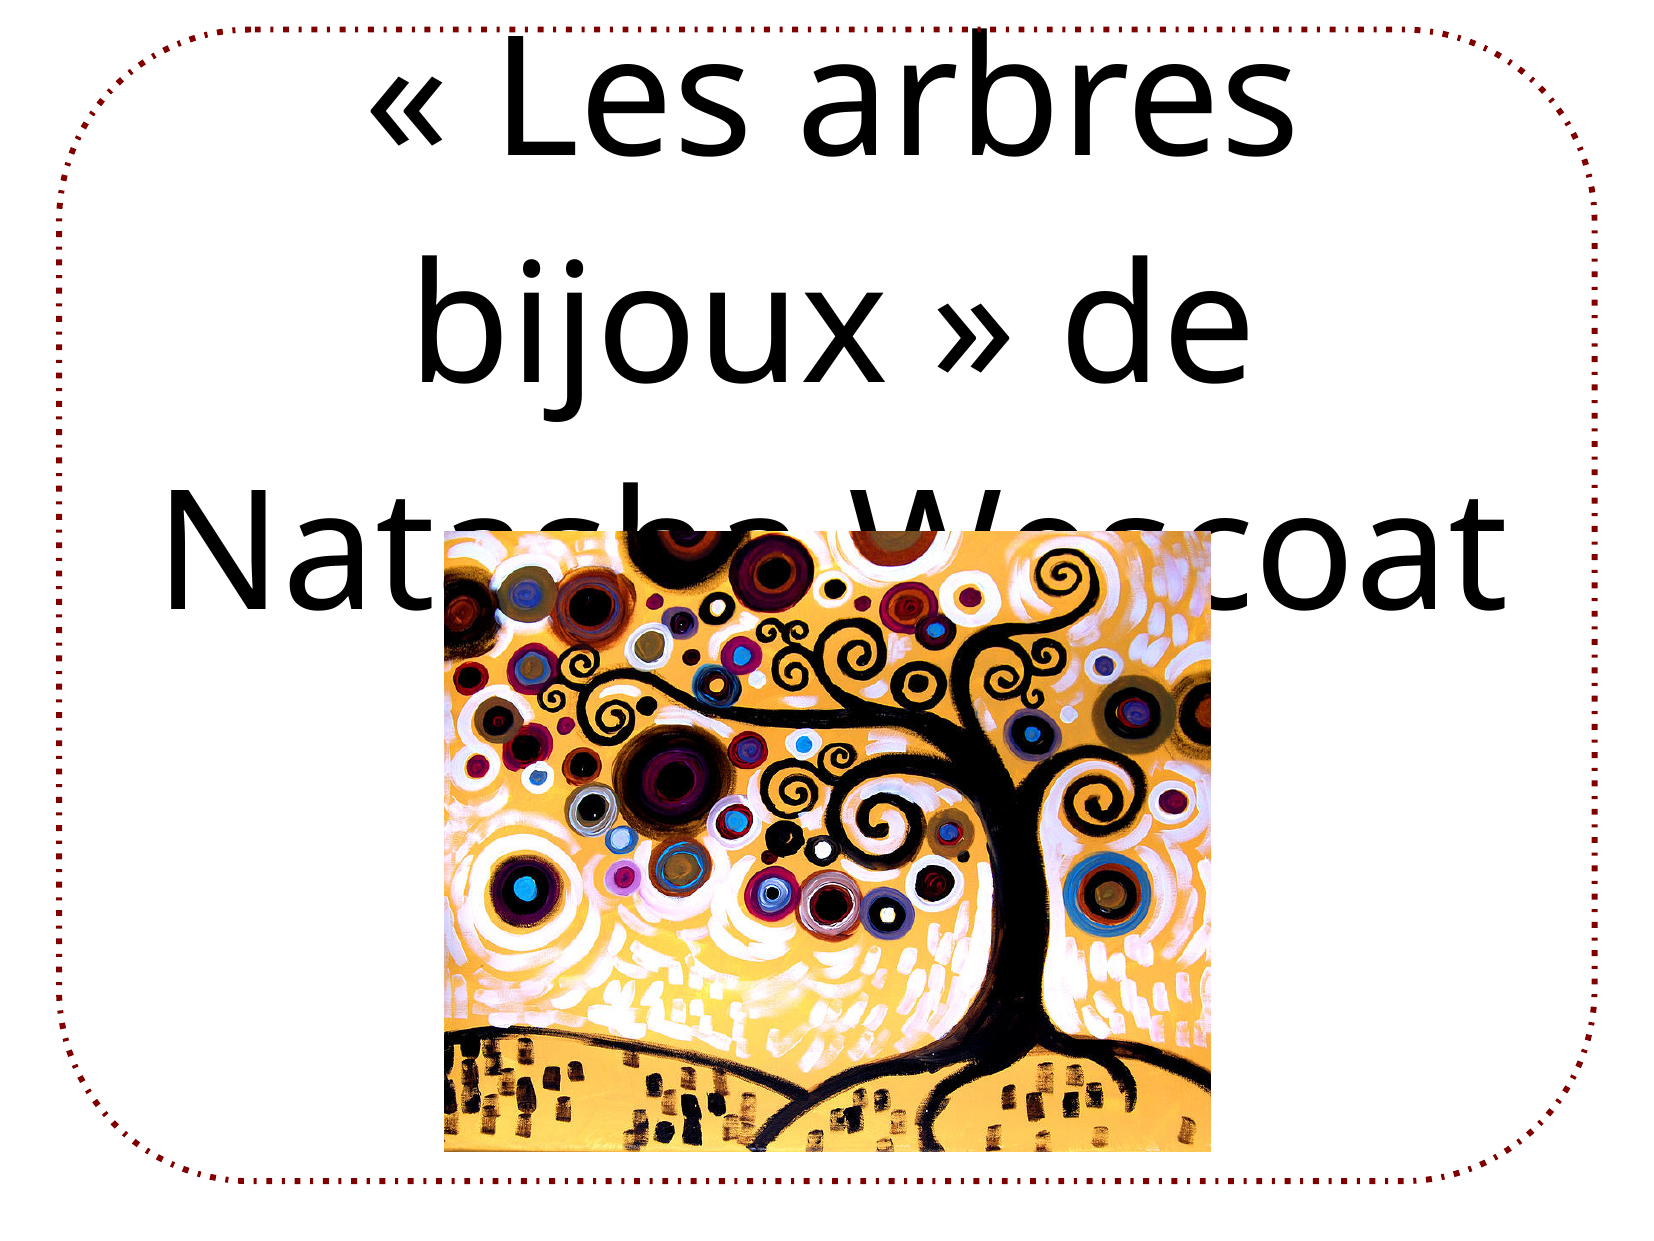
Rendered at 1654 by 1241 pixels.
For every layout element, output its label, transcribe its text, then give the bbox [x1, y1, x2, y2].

title « Les arbres bijoux » de Natasha Wescoat [88, 103, 1577, 532]
picture [444, 531, 1211, 1152]
